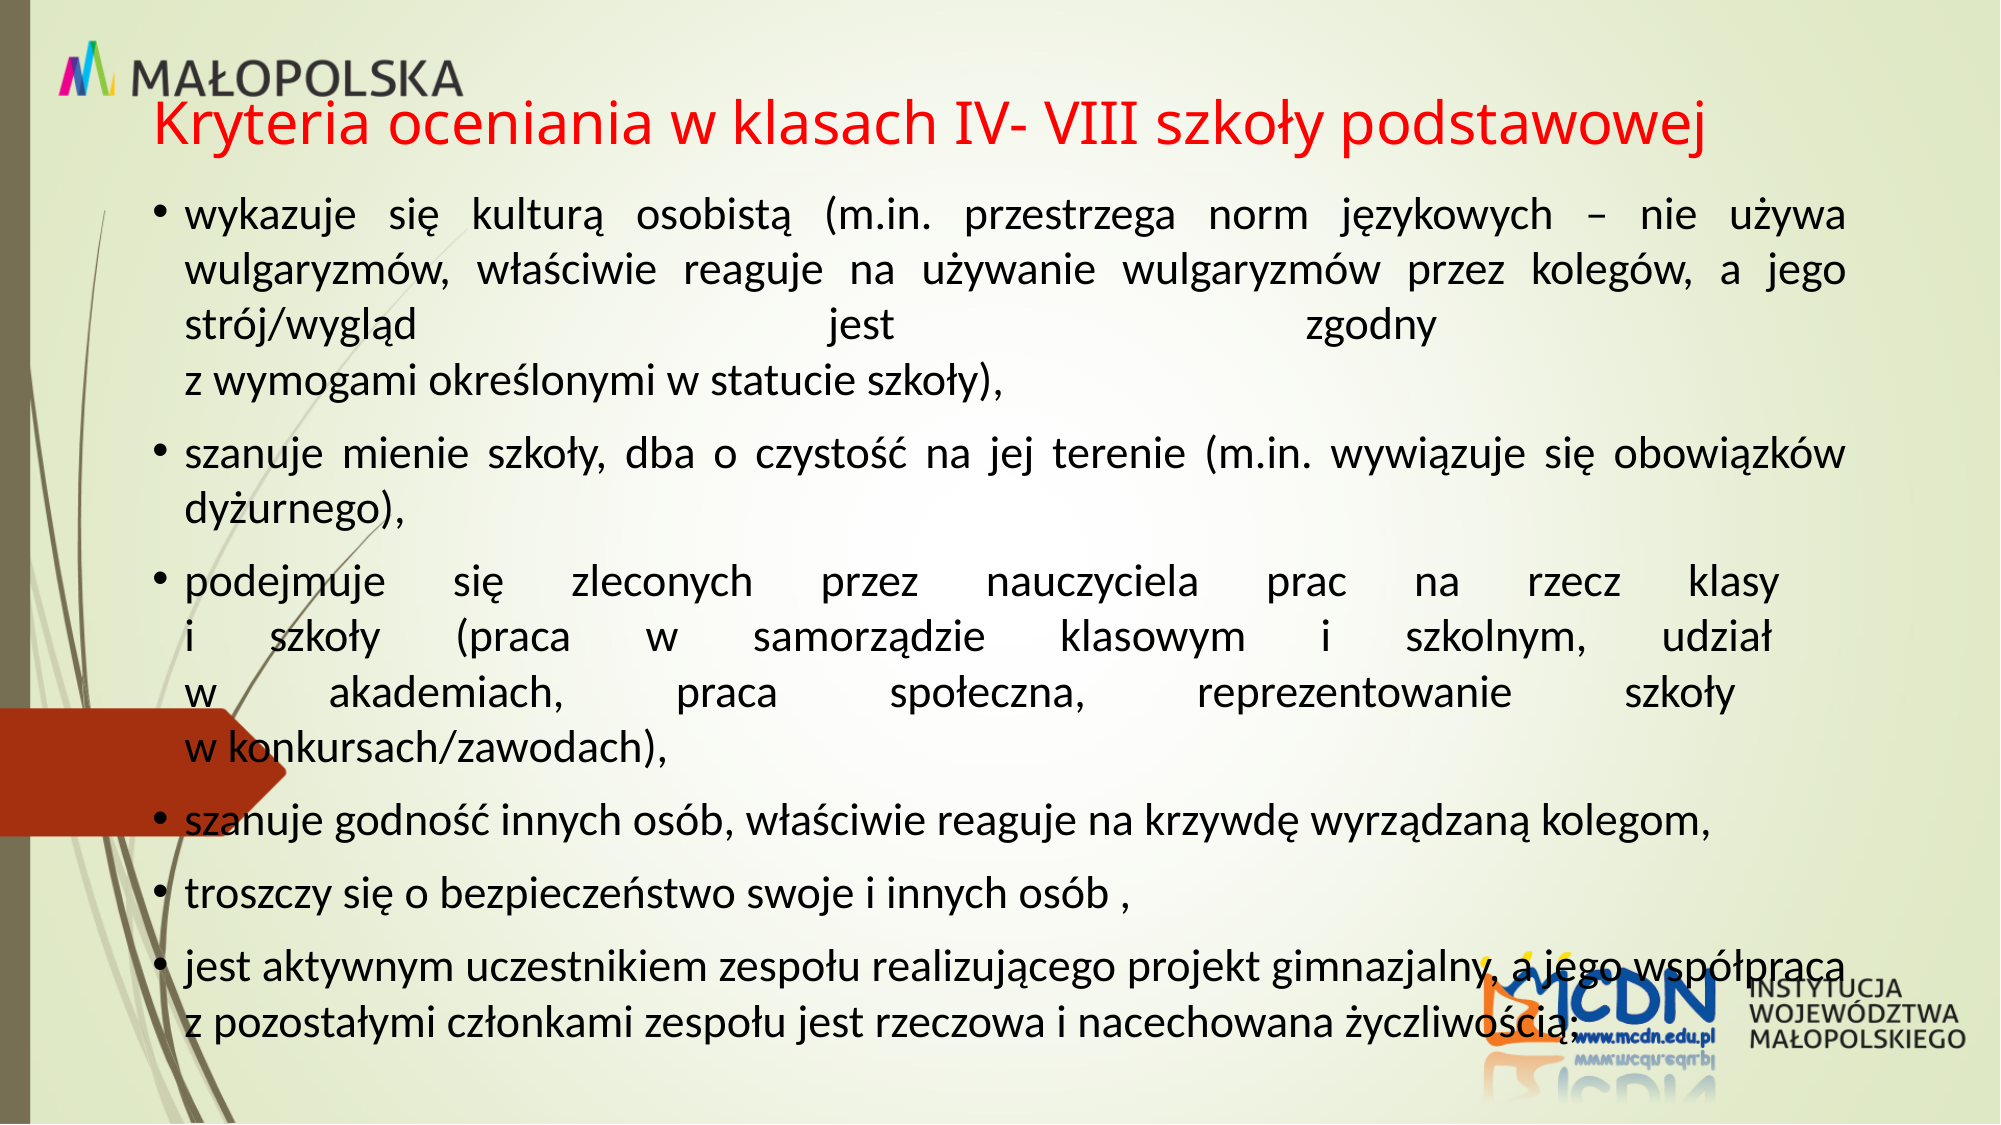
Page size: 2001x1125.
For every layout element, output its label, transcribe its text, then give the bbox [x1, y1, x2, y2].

list wykazuje się kulturą osobistą (m.in. przestrzega norm językowych – nie używa wulgaryzmów, właściwie reaguje na używanie wulgaryzmów przez kolegów, a jego strój/wygląd jest zgodny z wymogami określonymi w statucie szkoły), szanuje mienie szkoły, dba o czystość na jej terenie (m.in. wywiązuje się obowiązków dyżurnego), podejmuje się zleconych przez nauczyciela prac na rzecz klasy i szkoły (praca w samorządzie klasowym i szkolnym, udział w akademiach, praca społeczna, reprezentowanie szkoły w konkursach/zawodach), szanuje godność innych osób, właściwie reaguje na krzywdę wyrządzaną kolegom, troszczy się o bezpieczeństwo swoje i innych osób , jest aktywnym uczestnikiem zespołu realizującego projekt gimnazjalny, a jego współpraca z pozostałymi członkami zespołu jest rzeczowa i nacechowana życzliwością; [137, 175, 1863, 1095]
picture [0, 0, 2001, 1125]
title Kryteria oceniania w klasach IV- VIII szkoły podstawowej [137, 59, 1863, 175]
